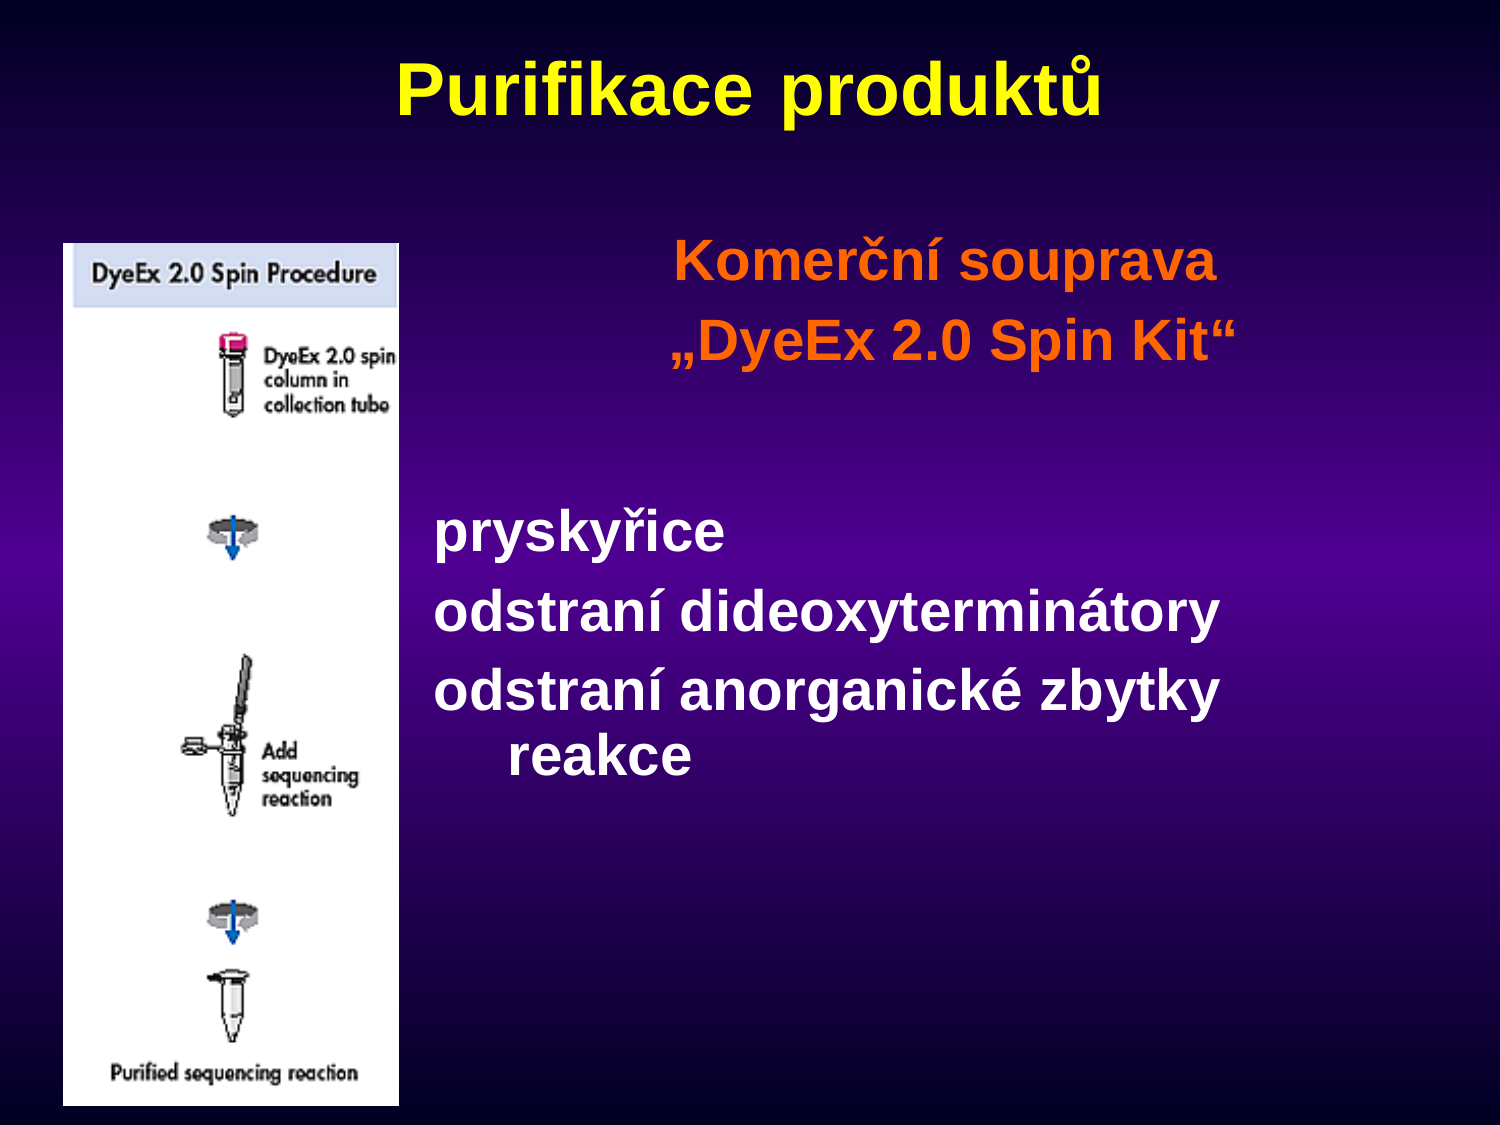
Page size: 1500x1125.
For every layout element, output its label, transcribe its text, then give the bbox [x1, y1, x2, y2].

title Purifikace produktů [112, 19, 1388, 149]
text_box pryskyřice odstraní dideoxyterminátory odstraní anorganické zbytky reakce [419, 491, 1424, 835]
list Komerční souprava „DyeEx 2.0 Spin Kit“ [437, 220, 1471, 390]
picture [63, 243, 399, 1106]
